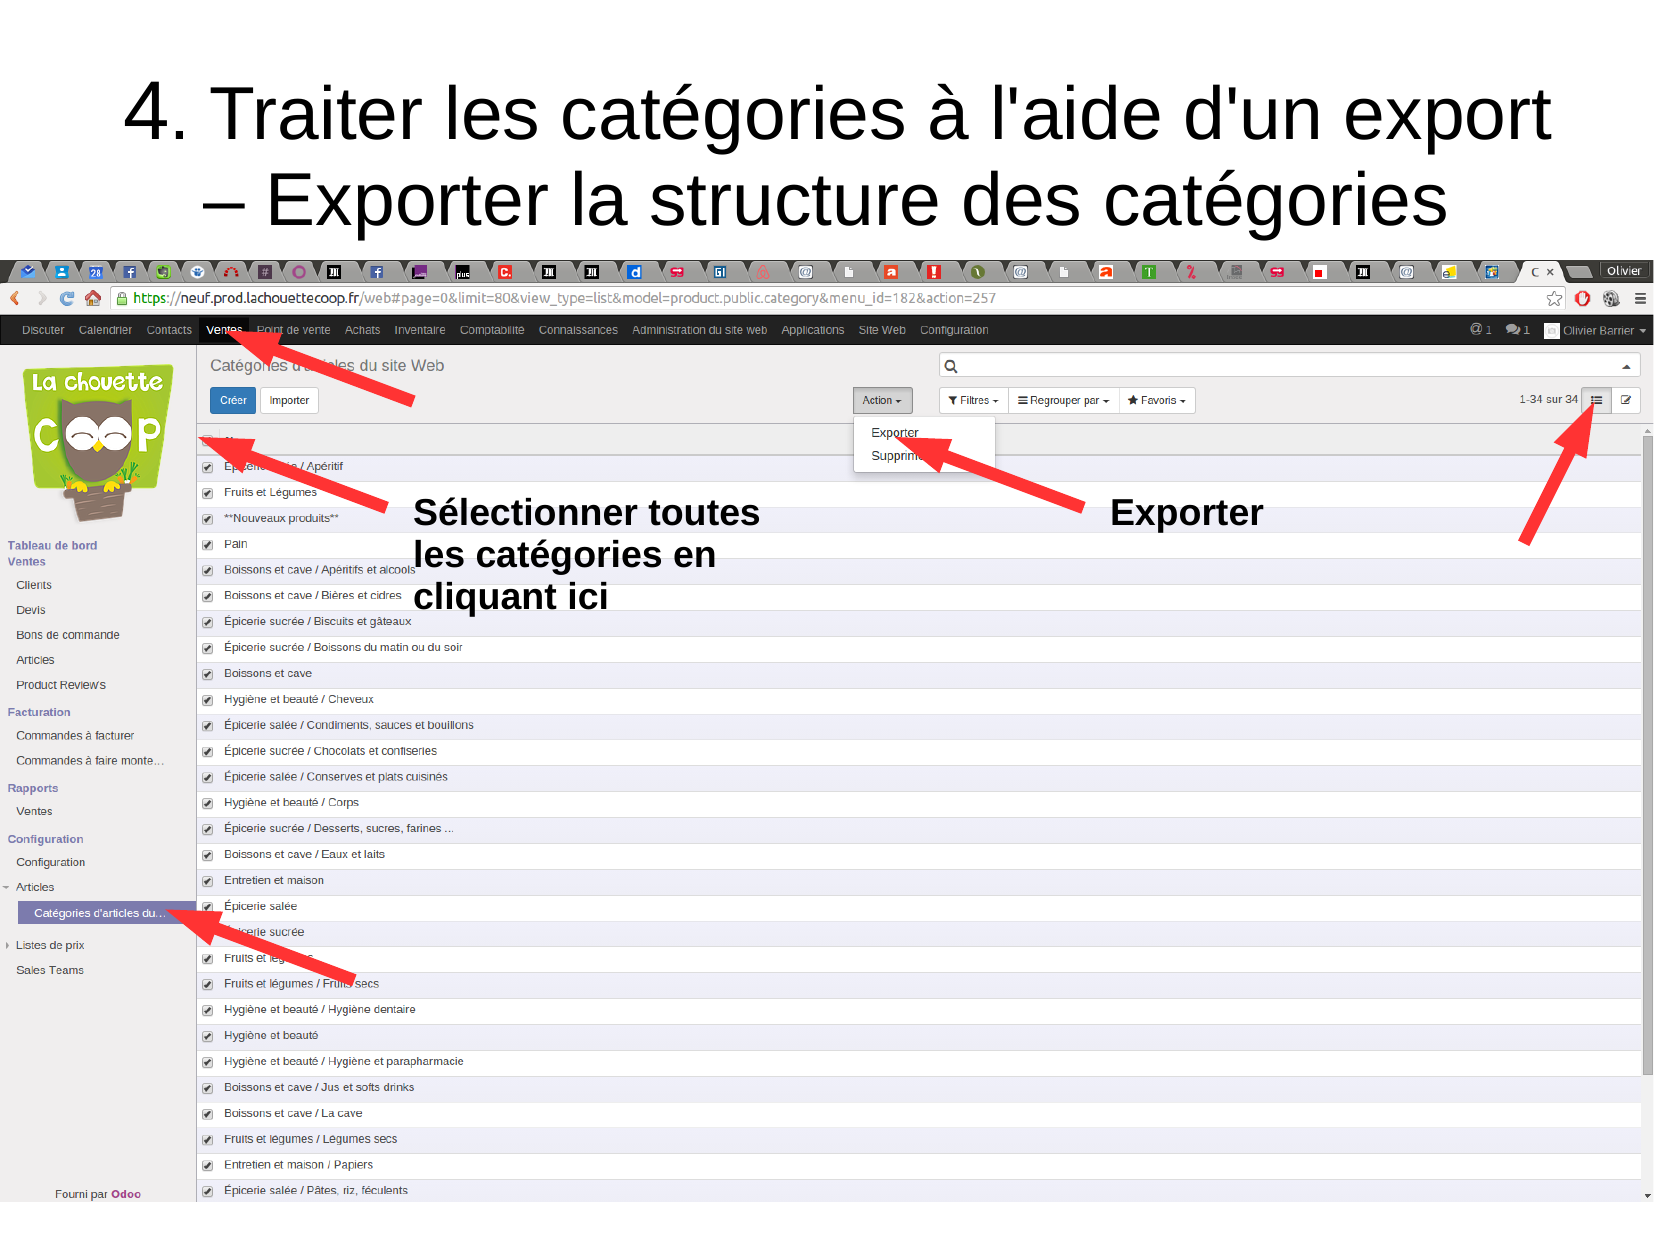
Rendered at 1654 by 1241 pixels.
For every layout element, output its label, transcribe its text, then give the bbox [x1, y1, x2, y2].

text_box Exporter [1095, 484, 1279, 542]
picture [0, 260, 1654, 1202]
title 4. Traiter les catégories à l'aide d'un export – Exporter la structure des catégories [82, 49, 1571, 257]
text_box Sélectionner toutes les catégories en cliquant ici [398, 484, 777, 626]
